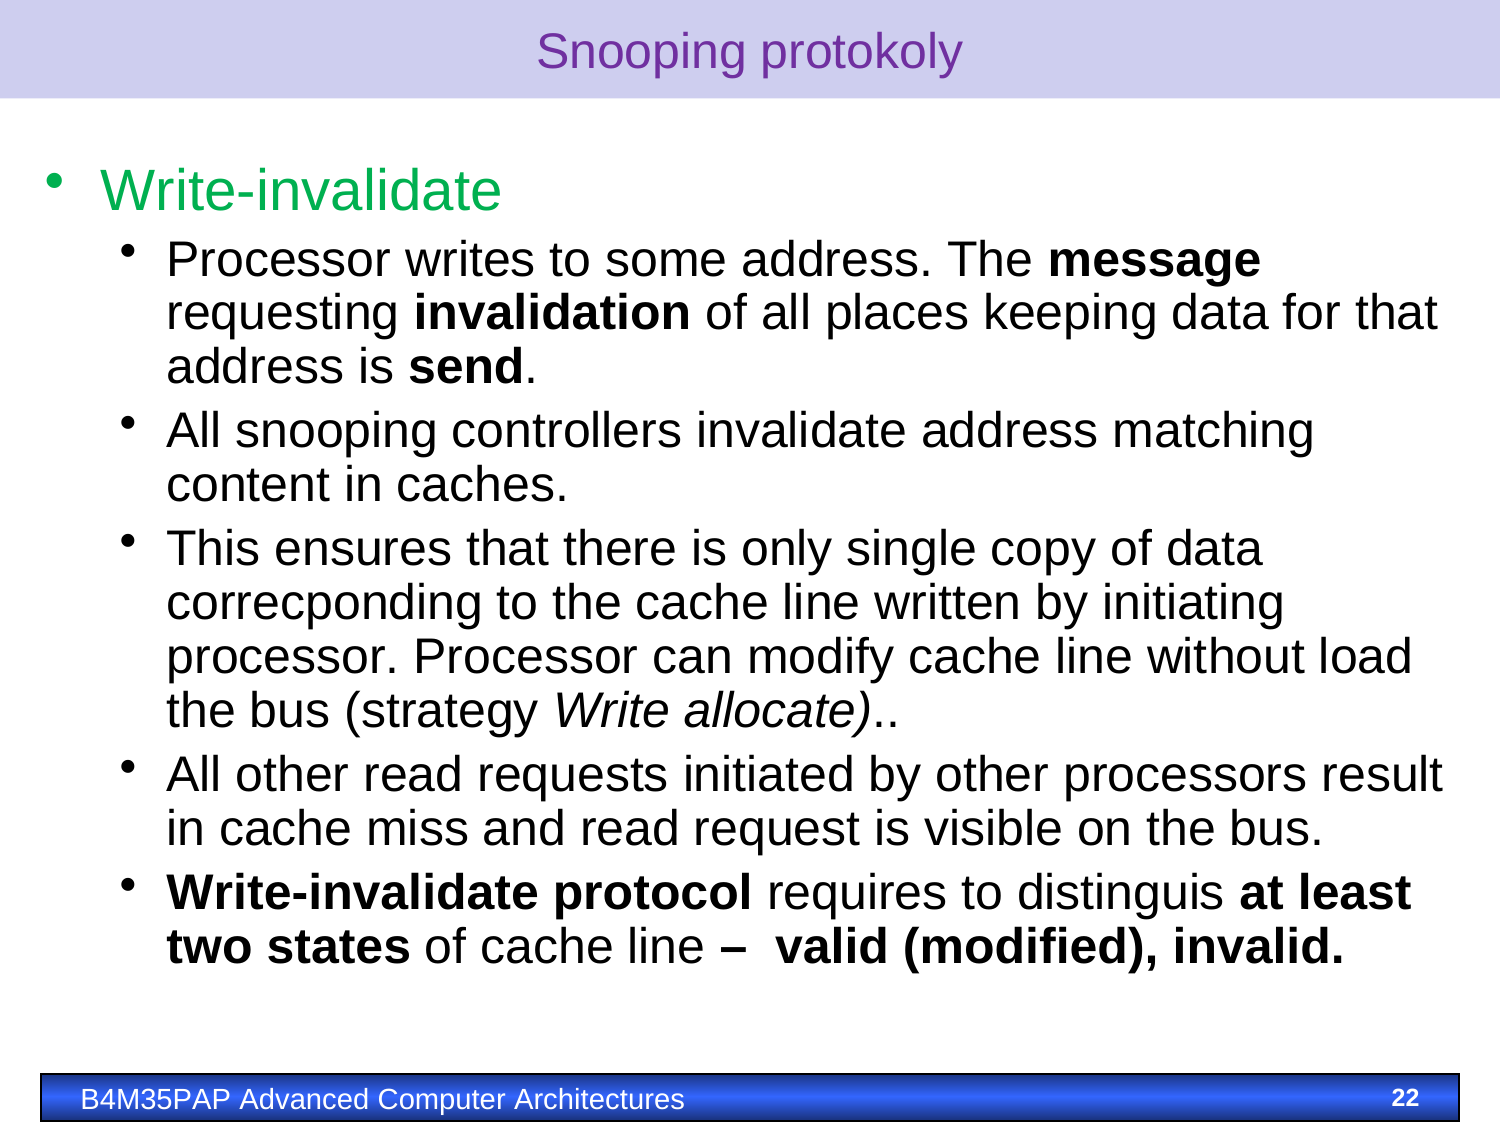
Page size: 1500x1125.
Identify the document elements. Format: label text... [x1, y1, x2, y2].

list Write-invalidate Processor writes to some address. The message requesting invalidation of all places keeping data for that address is send. All snooping controllers invalidate address matching content in caches. This ensures that there is only single copy of data correcponding to the cache line written by initiating processor. Processor can modify cache line without load the bus (strategy Write allocate).. All other read requests initiated by other processors result in cache miss and read request is visible on the bus. Write-invalidate protocol requires to distinguis at least two states of cache line – valid (modified), invalid. [29, 152, 1471, 1045]
title Snooping protokoly [0, 0, 1500, 99]
